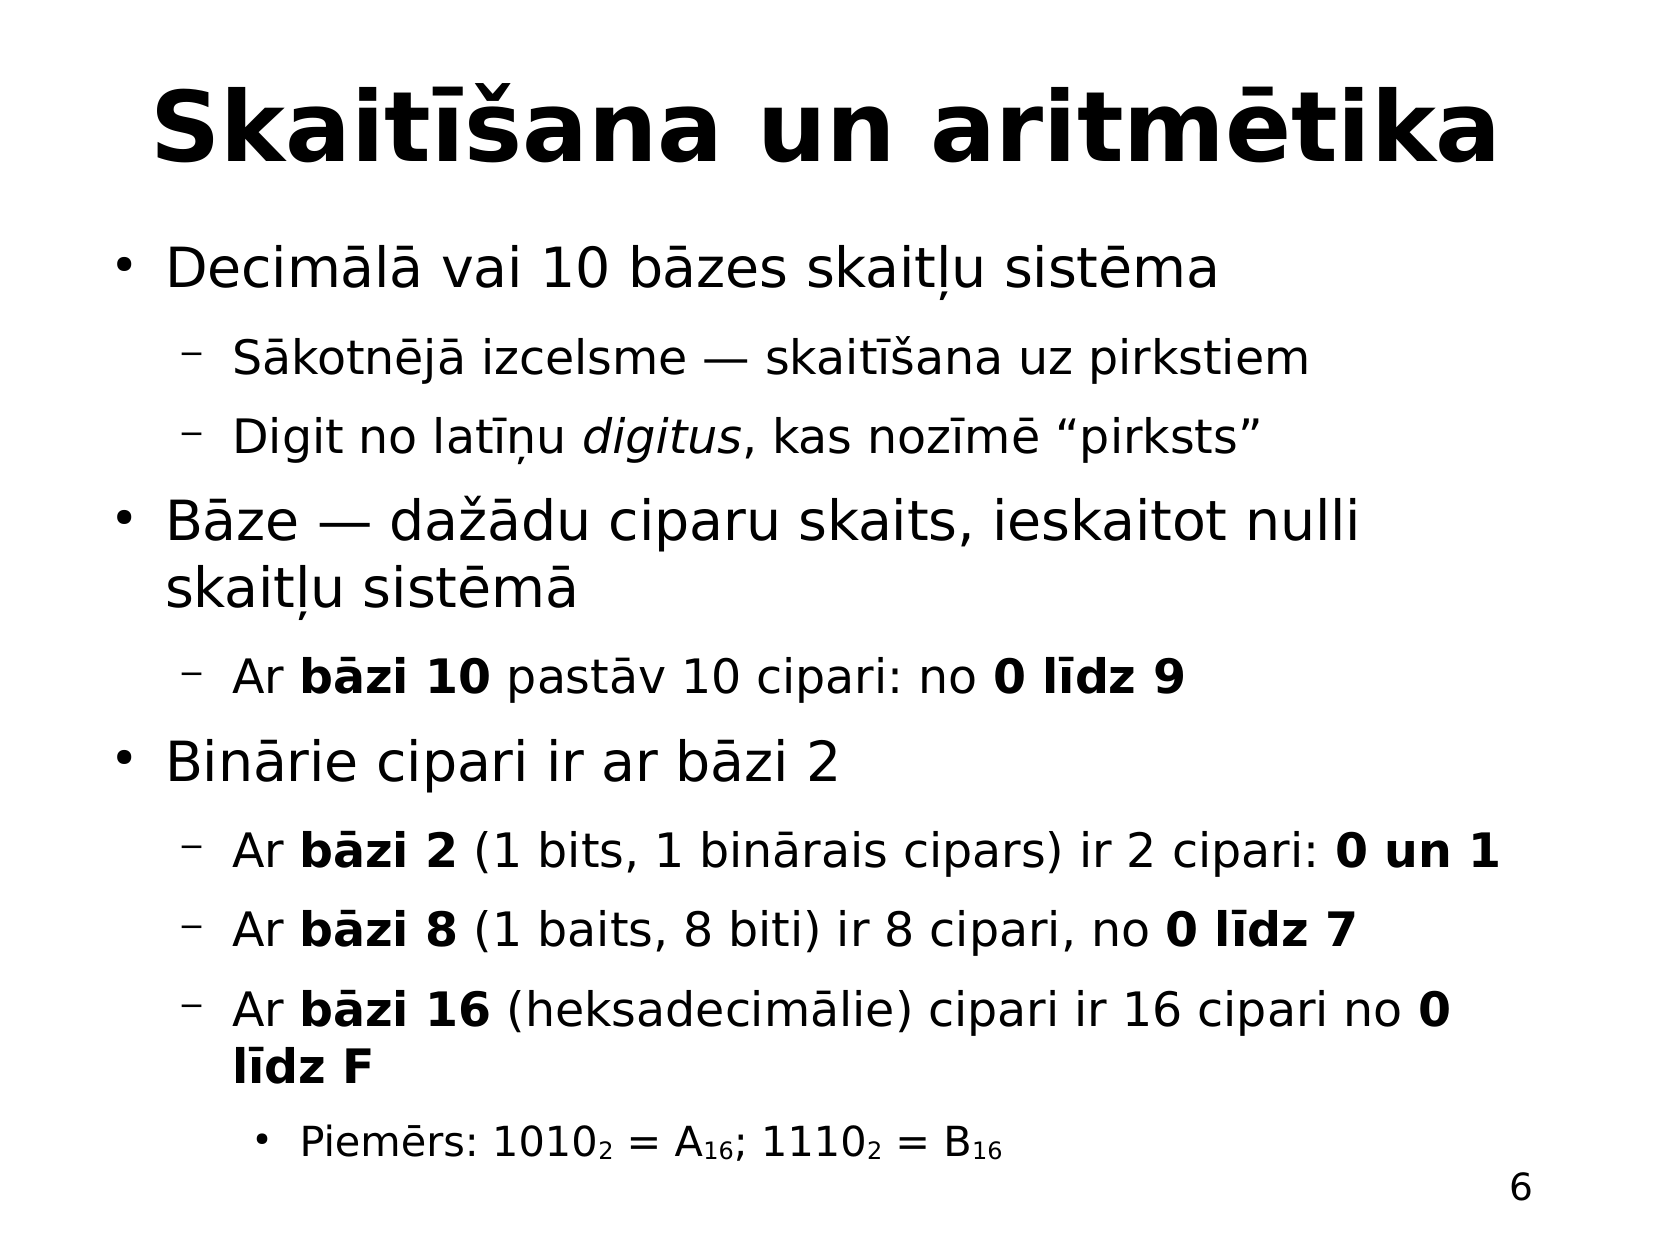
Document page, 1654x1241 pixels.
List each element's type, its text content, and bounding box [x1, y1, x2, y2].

list Decimālā vai 10 bāzes skaitļu sistēma Sākotnējā izcelsme — skaitīšana uz pirkstiem Digit no latīņu digitus, kas nozīmē “pirksts” Bāze — dažādu ciparu skaits, ieskaitot nulli skaitļu sistēmā Ar bāzi 10 pastāv 10 cipari: no 0 līdz 9 Binārie cipari ir ar bāzi 2 Ar bāzi 2 (1 bits, 1 binārais cipars) ir 2 cipari: 0 un 1 Ar bāzi 8 (1 baits, 8 biti) ir 8 cipari, no 0 līdz 7 Ar bāzi 16 (heksadecimālie) cipari ir 16 cipari no 0 līdz F Piemērs: 10102 = A16; 11102 = B16 [82, 225, 1538, 1186]
title Skaitīšana un aritmētika [82, 49, 1571, 196]
